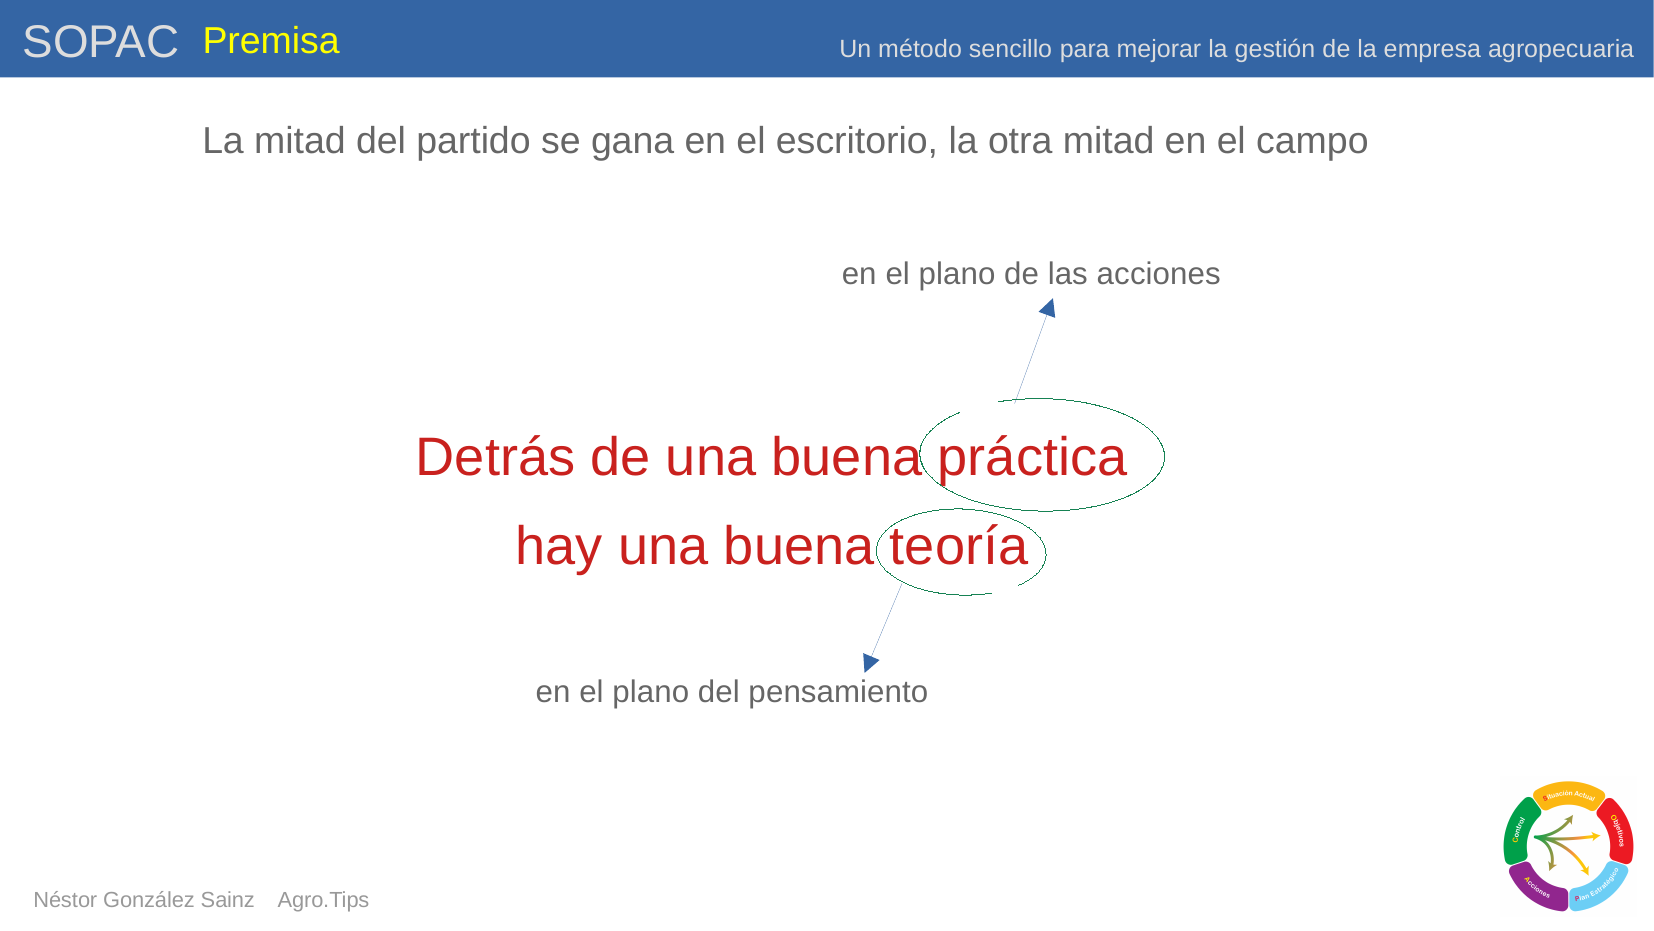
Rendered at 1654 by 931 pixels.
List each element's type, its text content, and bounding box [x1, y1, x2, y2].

text_box La mitad del partido se gana en el escritorio, la otra mitad en el campo [187, 112, 1463, 188]
text_box en el plano del pensamiento [520, 667, 1159, 717]
text_box en el plano de las acciones [827, 248, 1278, 299]
picture [1500, 776, 1637, 917]
text_box Premisa [187, 11, 488, 76]
text_box Detrás de una buena práctica hay una buena teoría [378, 419, 1167, 584]
